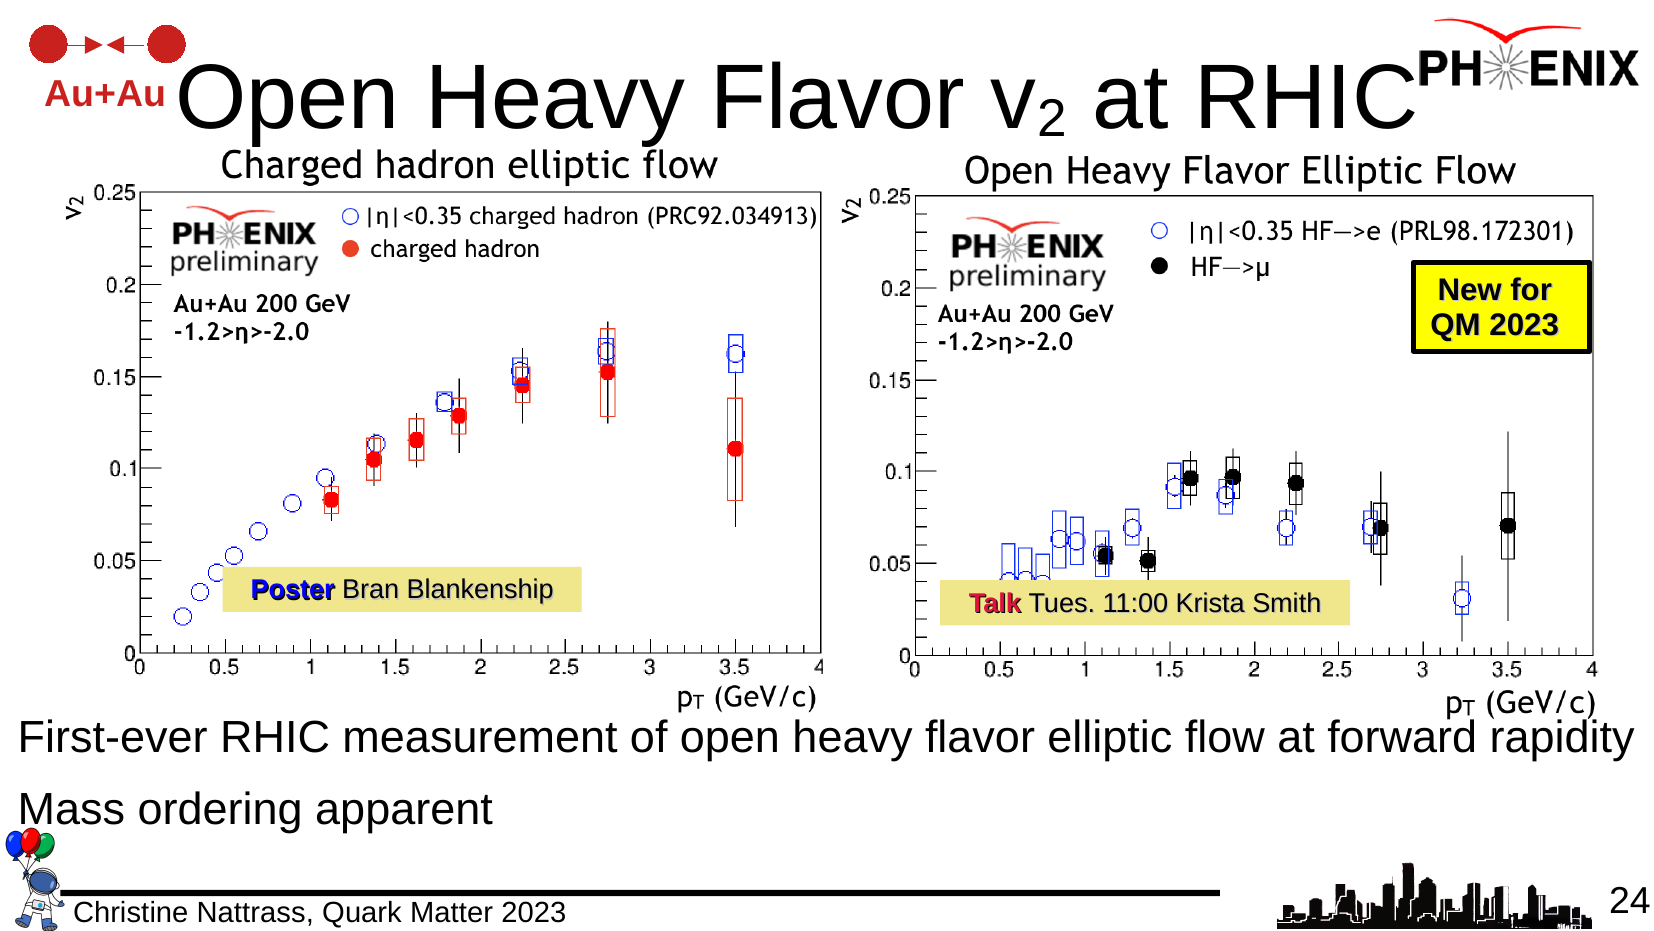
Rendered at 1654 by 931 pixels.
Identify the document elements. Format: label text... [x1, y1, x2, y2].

title Open Heavy Flavor v2 at RHIC [53, 19, 1542, 175]
text_box Au+Au [29, 64, 182, 122]
text_box Talk Tues. 11:00 Krista Smith [940, 580, 1351, 626]
picture [1277, 870, 1592, 929]
text_box [147, 25, 186, 63]
picture [1419, 17, 1654, 131]
text_box [29, 25, 68, 63]
text_box New for QM 2023 [1413, 262, 1590, 352]
picture [0, 824, 79, 931]
text_box Poster Bran Blankenship [222, 566, 582, 612]
list First-ever RHIC measurement of open heavy flavor elliptic flow at forward rapidity Mass ordering apparent [17, 712, 1654, 870]
picture [51, 143, 1612, 712]
